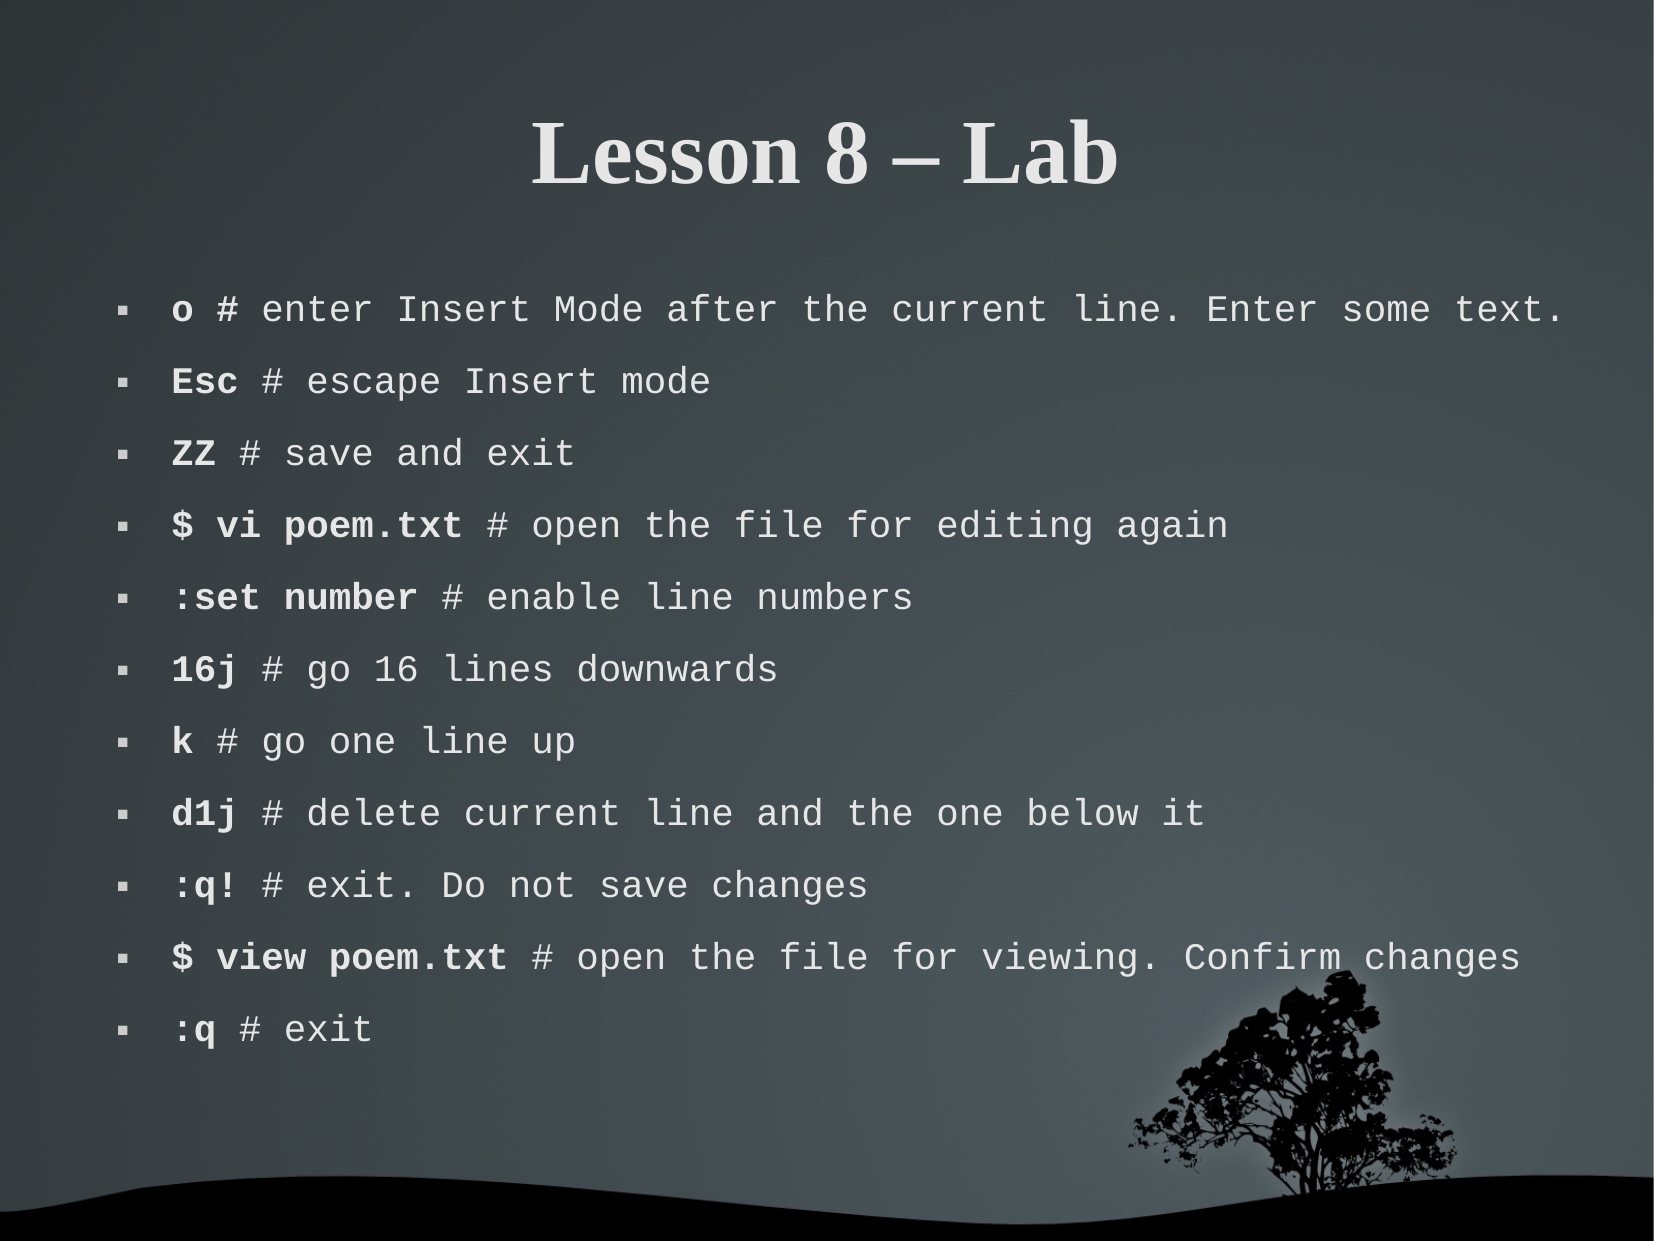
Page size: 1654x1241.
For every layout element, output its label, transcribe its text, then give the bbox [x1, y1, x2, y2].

picture [0, 0, 1654, 1241]
list o # enter Insert Mode after the current line. Enter some text. Esc # escape Insert mode ZZ # save and exit $ vi poem.txt # open the file for editing again :set number # enable line numbers 16j # go 16 lines downwards k # go one line up d1j # delete current line and the one below it :q! # exit. Do not save changes $ view poem.txt # open the file for viewing. Confirm changes :q # exit [82, 290, 1571, 1109]
title Lesson 8 – Lab [82, 49, 1571, 257]
